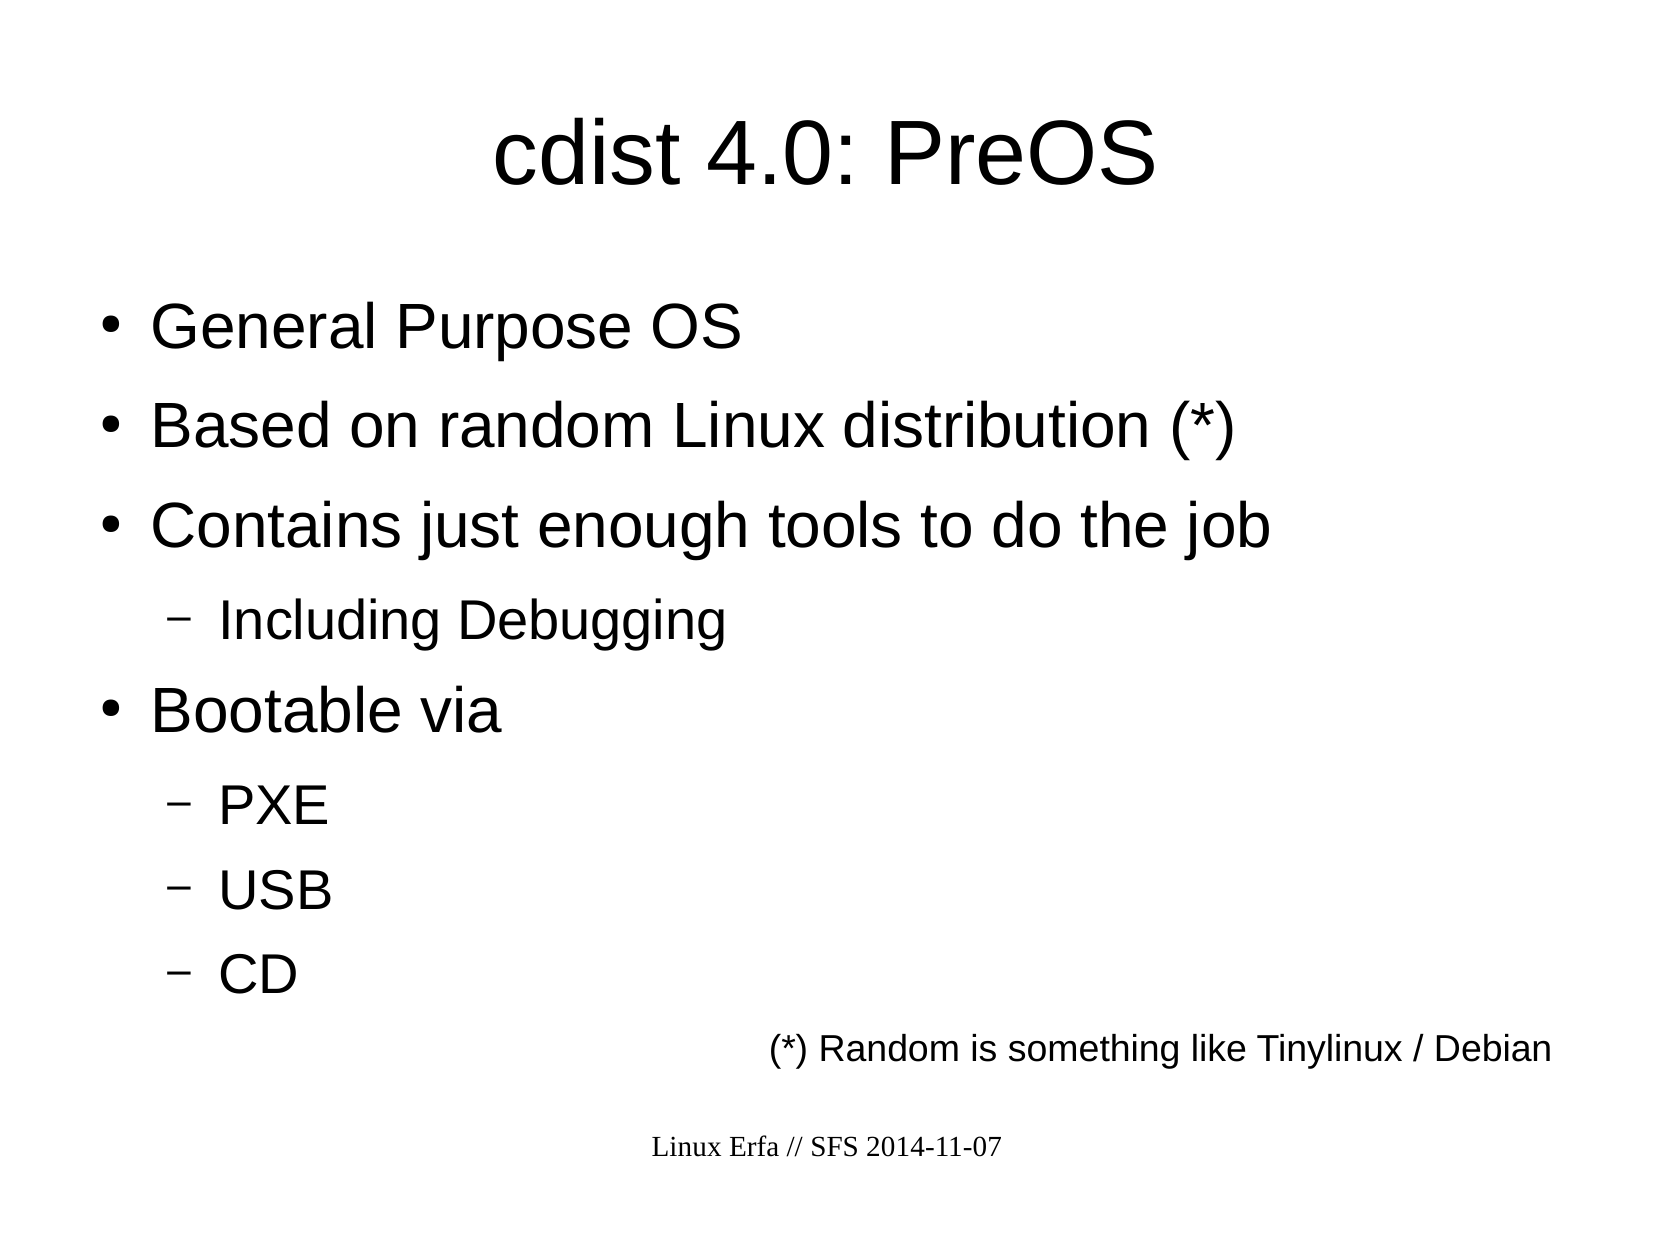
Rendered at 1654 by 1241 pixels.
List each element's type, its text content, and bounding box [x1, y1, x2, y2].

text_box (*) Random is something like Tinylinux / Debian [753, 1019, 1568, 1077]
title cdist 4.0: PreOS [82, 49, 1571, 257]
list General Purpose OS Based on random Linux distribution (*) Contains just enough tools to do the job Including Debugging Bootable via PXE USB CD [82, 290, 1538, 1010]
